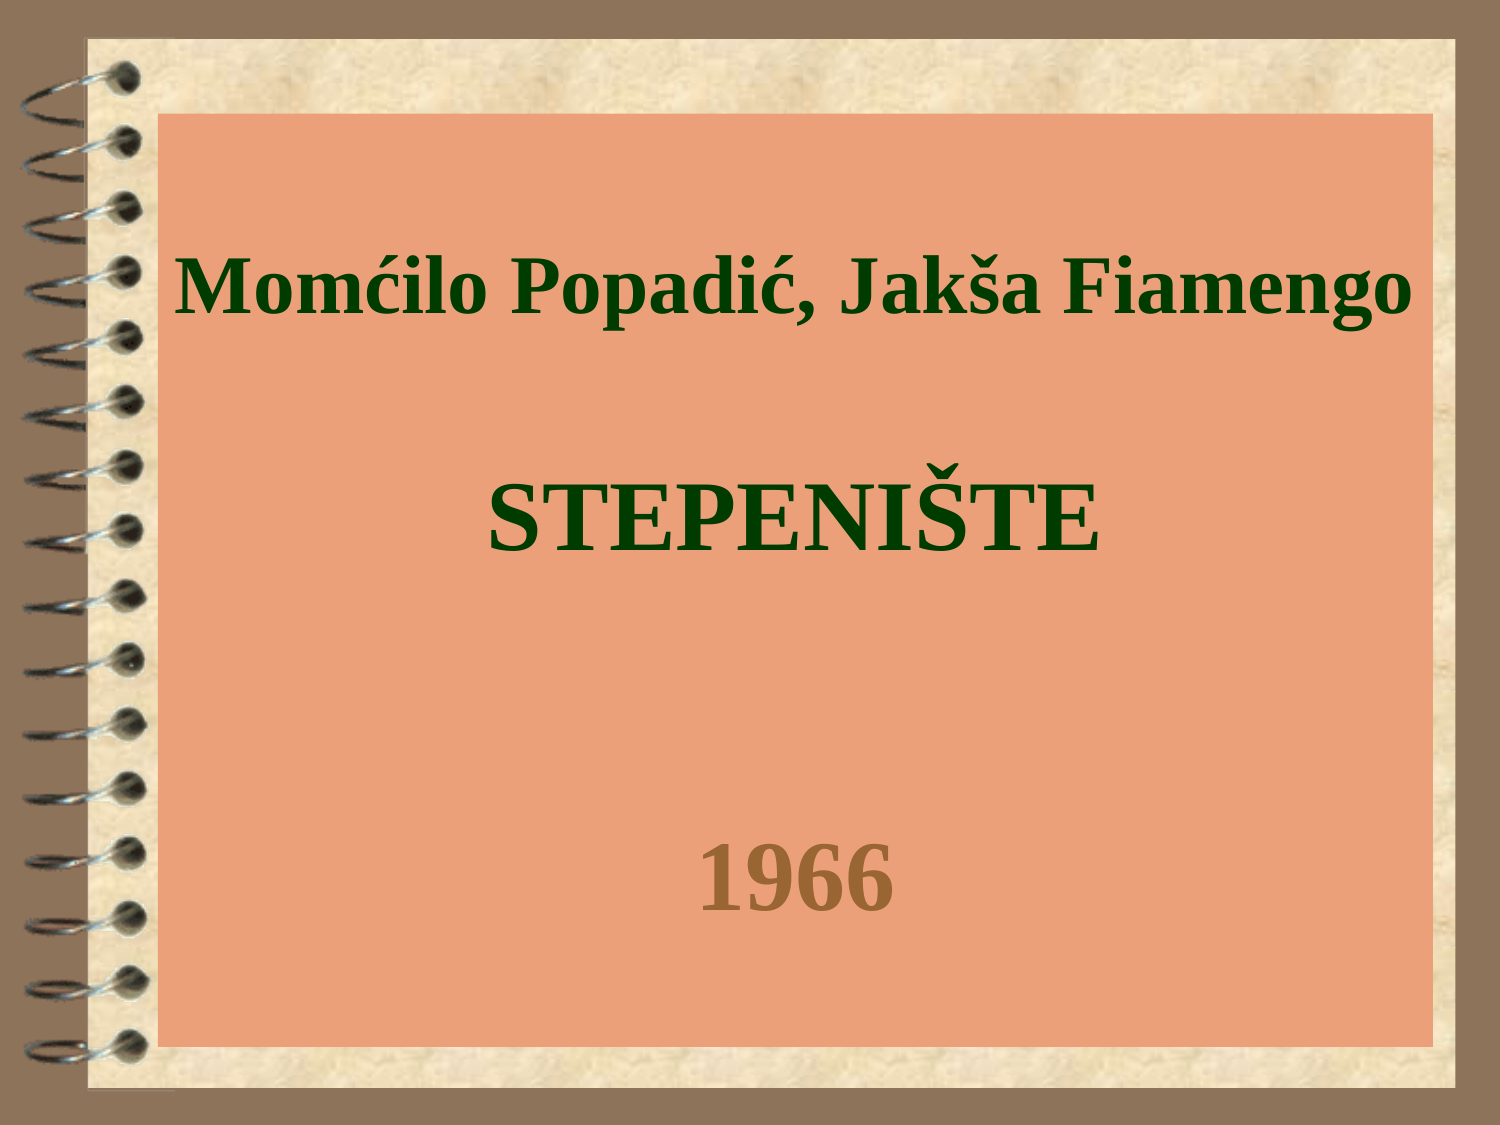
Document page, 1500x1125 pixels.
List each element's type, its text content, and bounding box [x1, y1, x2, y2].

title Momćilo Popadić, Jakša Fiamengo STEPENIŠTE 1966 [157, 113, 1433, 1047]
picture [0, 0, 1456, 1125]
